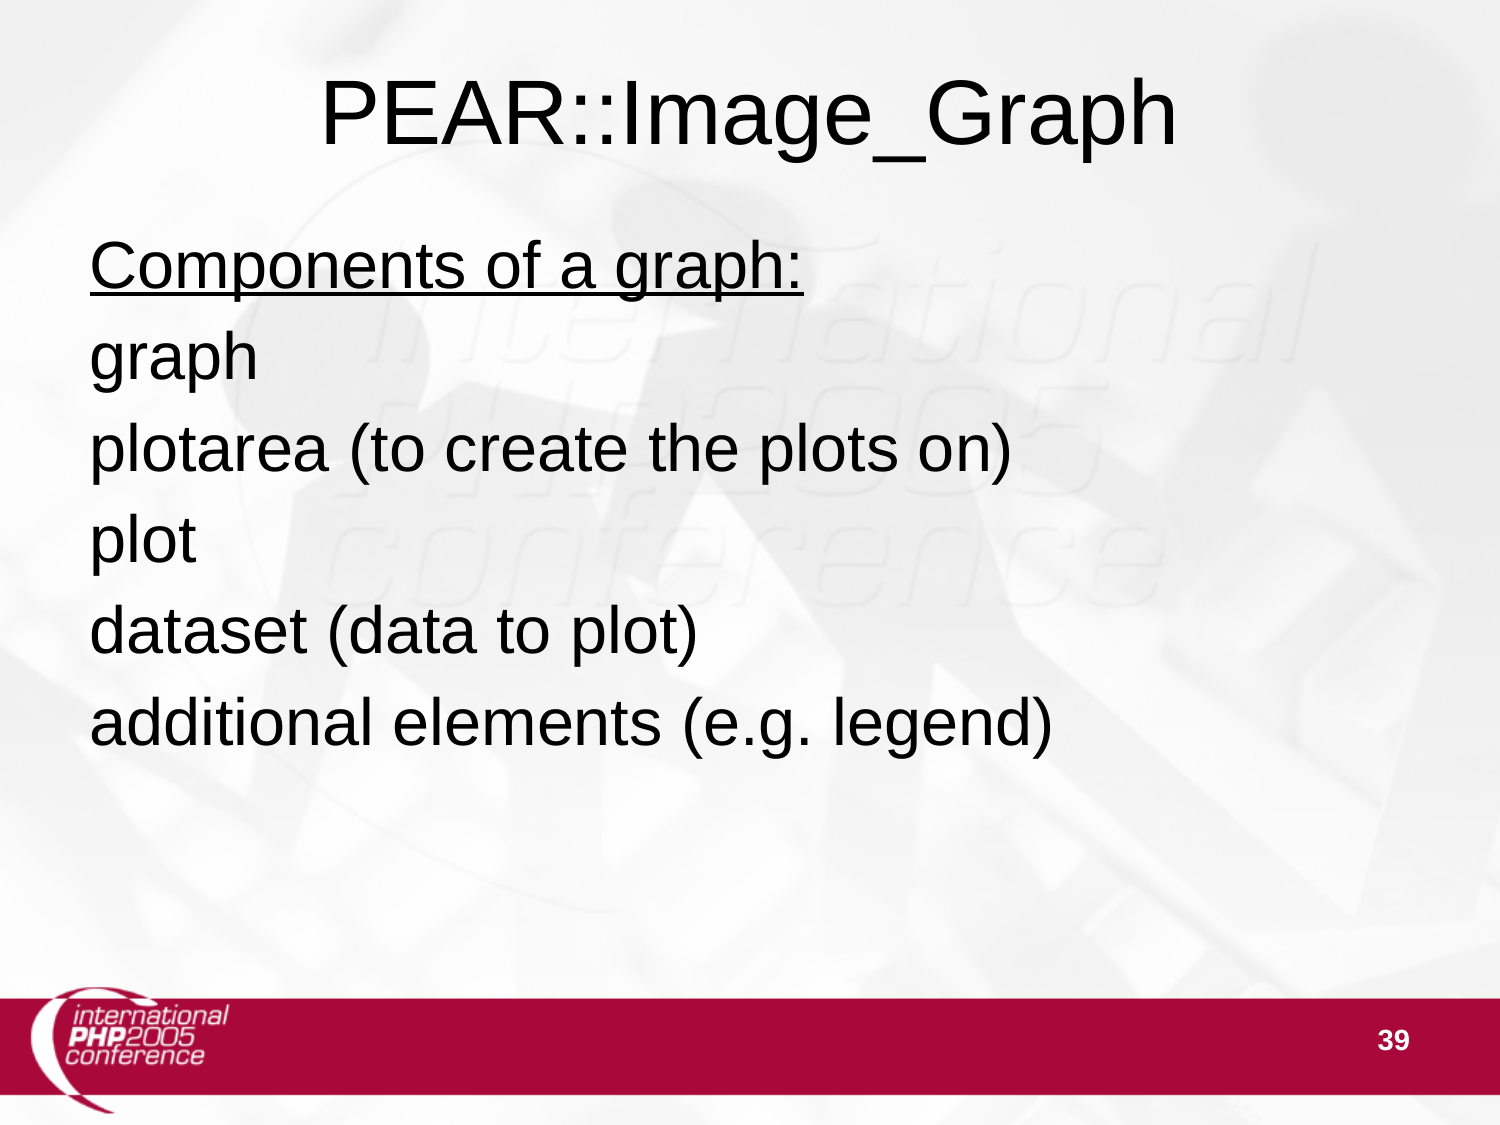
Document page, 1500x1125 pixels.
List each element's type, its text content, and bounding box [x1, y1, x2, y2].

picture [0, 0, 1500, 1125]
title PEAR::Image_Graph [75, 18, 1426, 207]
list Components of a graph: graph plotarea (to create the plots on) plot dataset (data to plot) additional elements (e.g. legend) [75, 220, 1426, 977]
